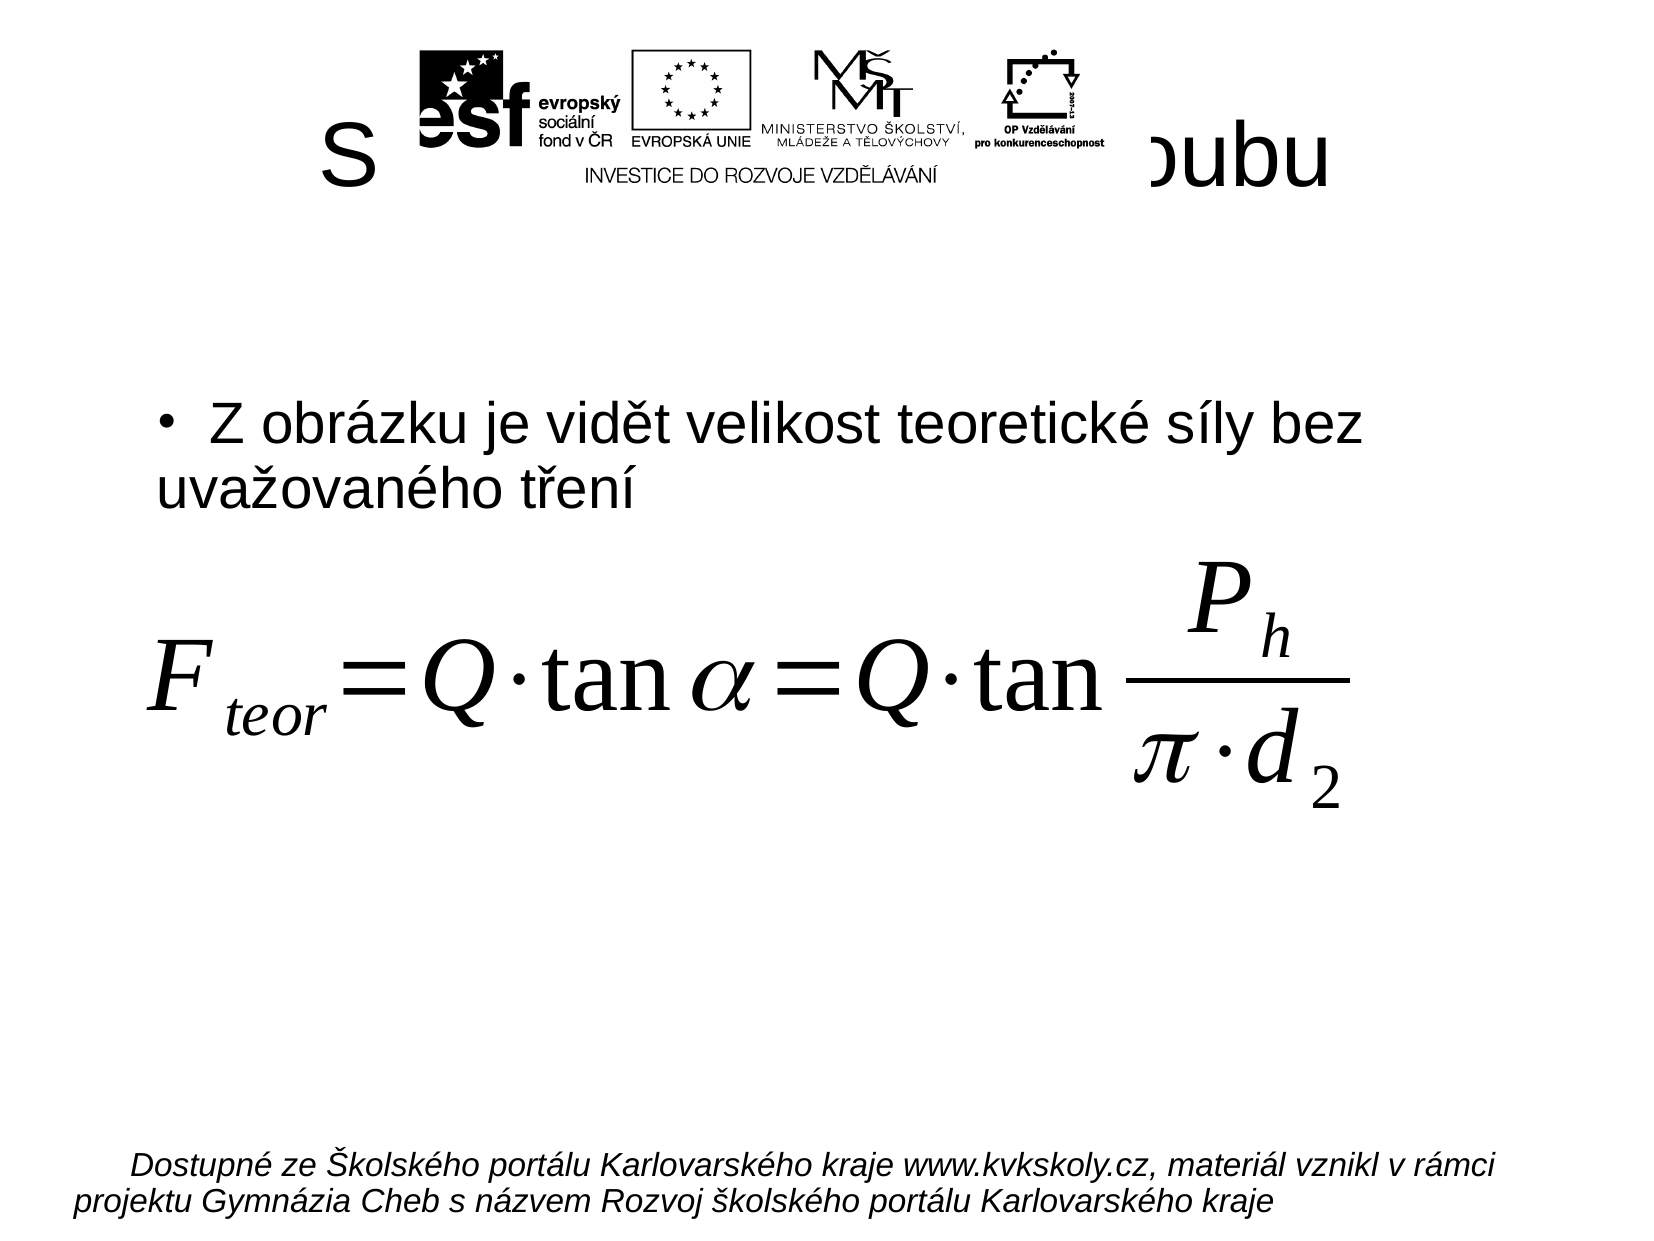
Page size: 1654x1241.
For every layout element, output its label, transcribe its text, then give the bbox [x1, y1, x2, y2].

picture [383, 19, 1151, 207]
text_box Dostupné ze Školského portálu Karlovarského kraje www.kvkskoly.cz, materiál vznikl v rámci projektu Gymnázia Cheb s názvem Rozvoj školského portálu Karlovarského kraje [59, 1092, 1624, 1241]
text_box Z obrázku je vidět velikost teoretické síly bez uvažovaného tření [142, 384, 1524, 529]
text_box [82, 620, 1565, 1092]
title Silové poměry na šroubu [76, 147, 1565, 355]
picture [129, 537, 1371, 824]
